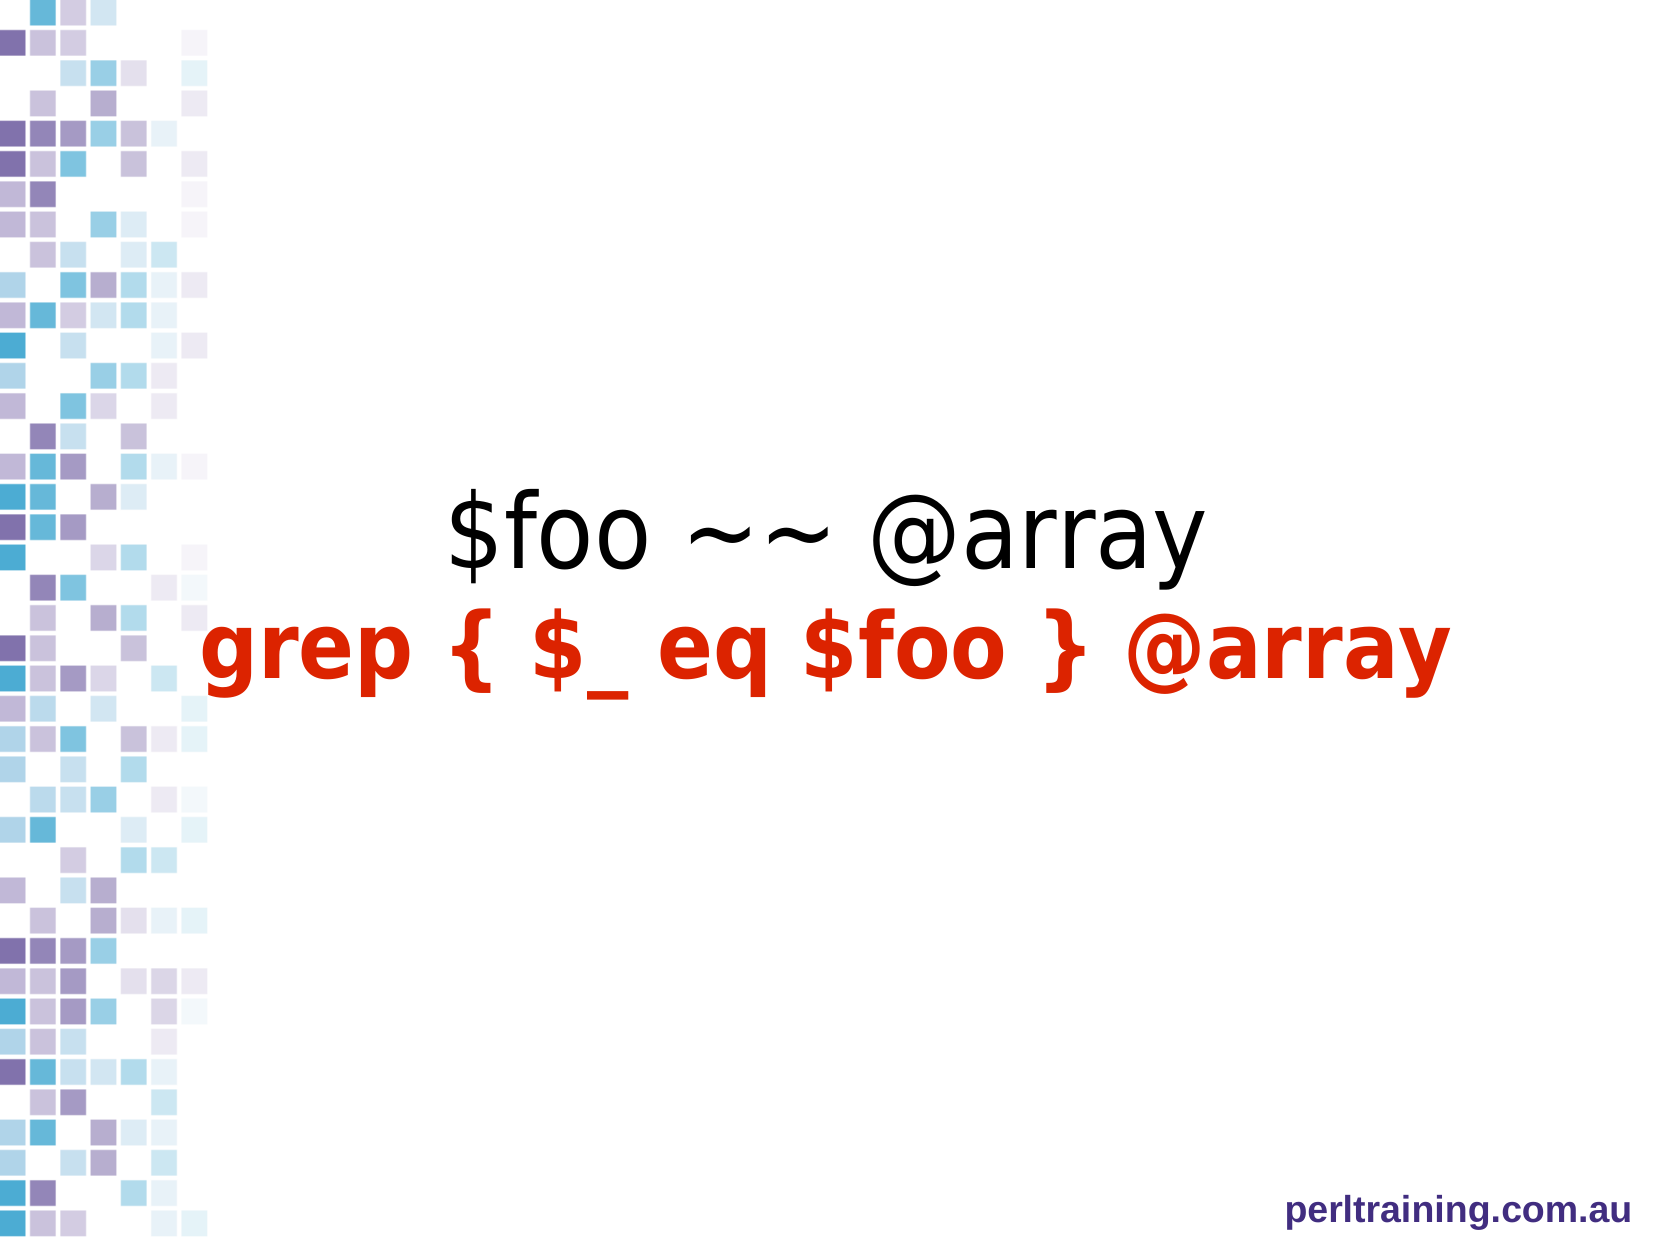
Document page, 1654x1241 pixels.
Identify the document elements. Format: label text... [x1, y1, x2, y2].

title $foo ~~ @array grep { $_ eq $foo } @array [82, 49, 1571, 1123]
picture [0, 0, 212, 1241]
